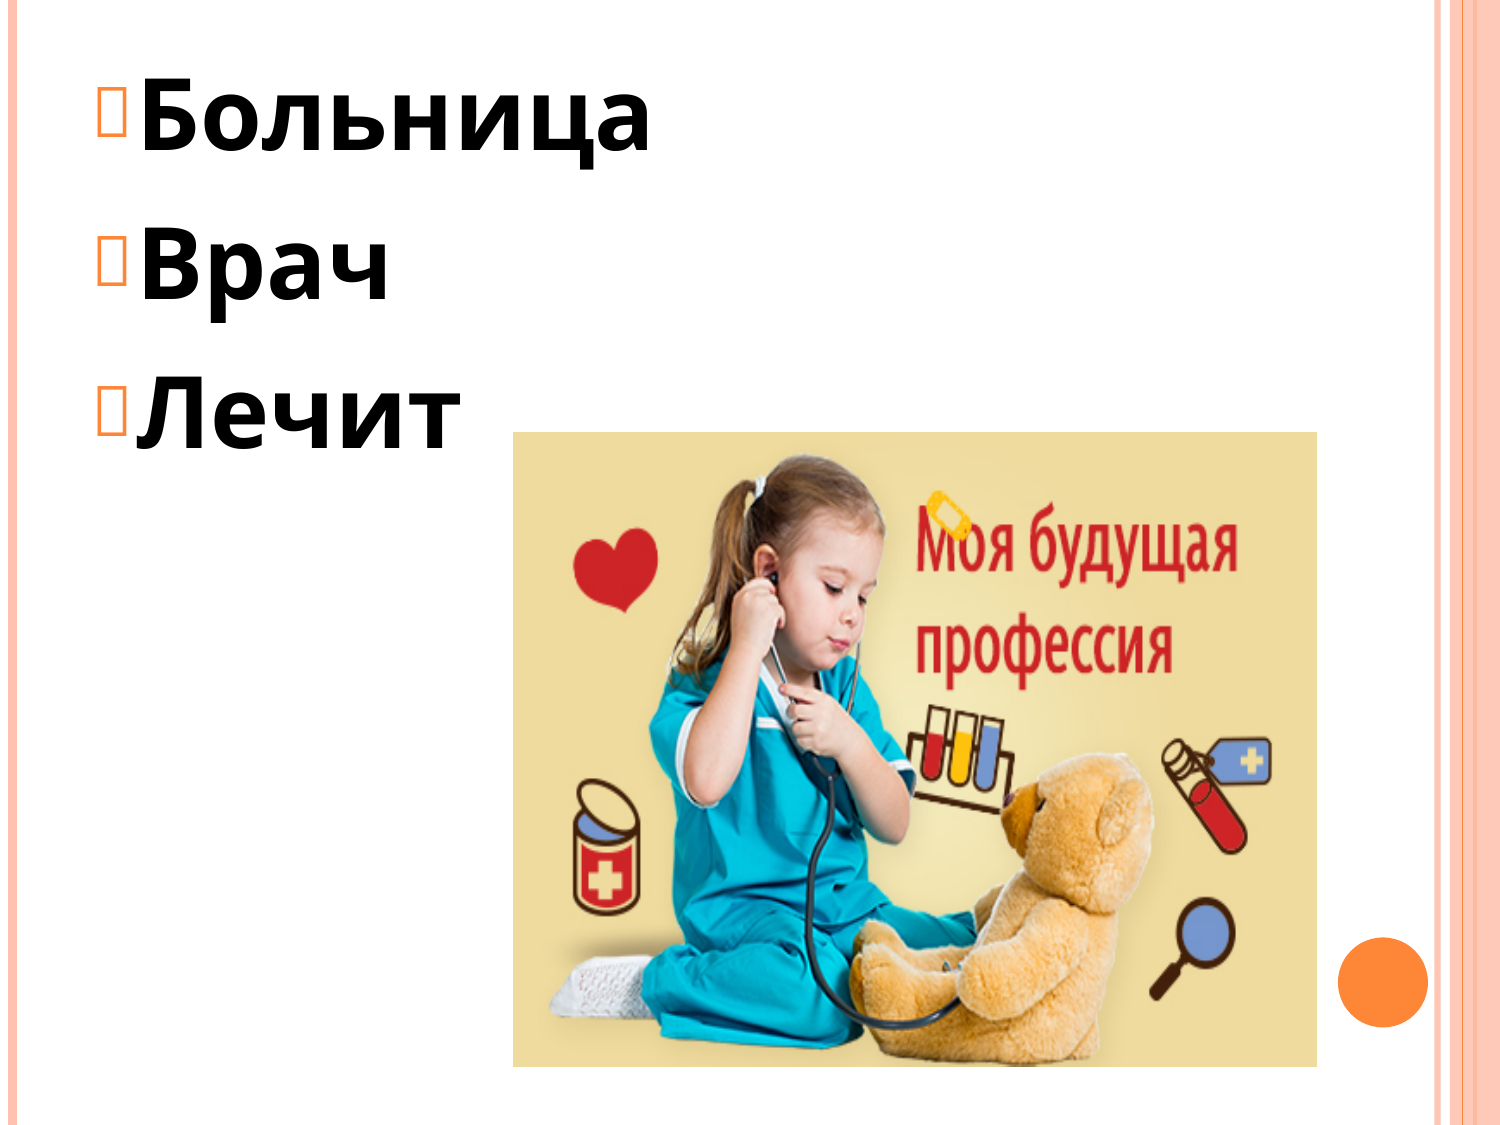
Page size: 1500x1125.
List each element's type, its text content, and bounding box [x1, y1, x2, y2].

picture [513, 432, 1317, 1067]
list Больница Врач Лечит [76, 42, 1302, 843]
